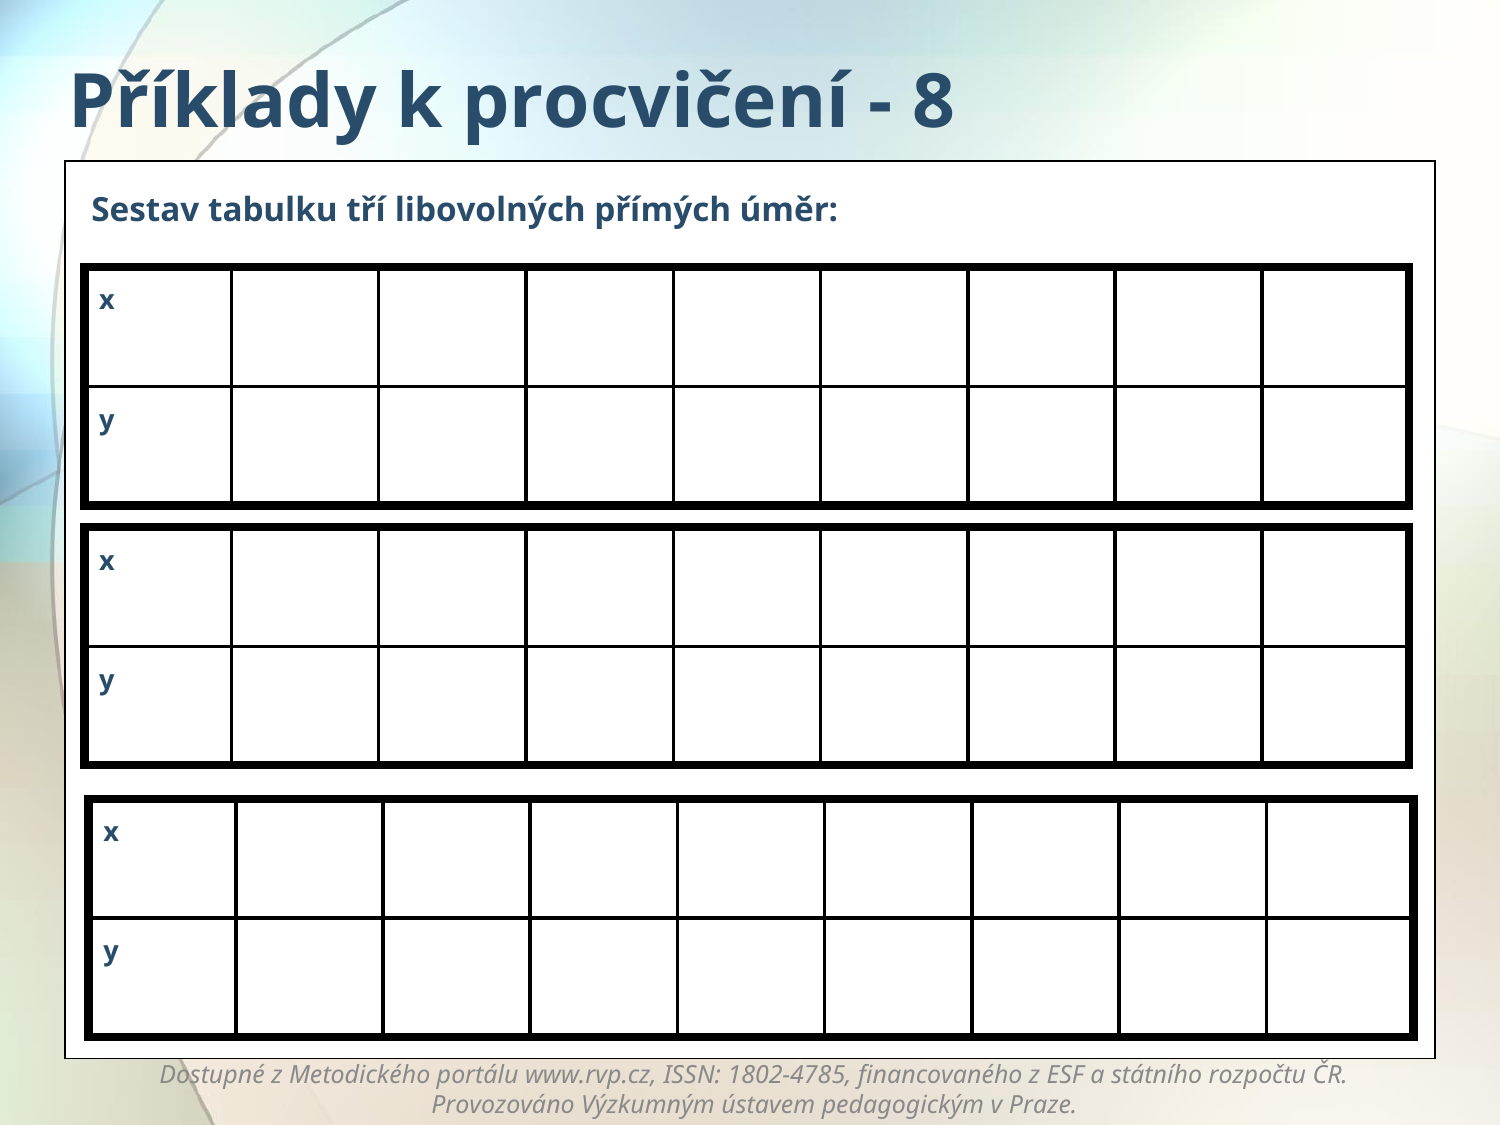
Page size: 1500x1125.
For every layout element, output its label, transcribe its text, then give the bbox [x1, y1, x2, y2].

table_cell [675, 648, 819, 761]
table_cell [233, 648, 377, 761]
picture [0, 0, 1500, 1125]
table_cell [233, 388, 377, 501]
table_cell [528, 648, 672, 761]
table_cell [532, 920, 676, 1033]
table_cell [822, 648, 966, 761]
table_cell [1268, 920, 1409, 1033]
table_header [528, 271, 672, 385]
table_header x [89, 531, 230, 645]
title Příklady k procvičení - 8 [53, 31, 1379, 182]
table_header [532, 803, 676, 916]
table_header [1117, 531, 1260, 645]
table_cell y [93, 920, 234, 1033]
table_header [970, 531, 1113, 645]
table_cell [675, 388, 819, 501]
table_header [1264, 531, 1405, 645]
table_cell [679, 920, 823, 1033]
table_header [380, 271, 524, 385]
table_cell [528, 388, 672, 501]
table_cell [1121, 920, 1265, 1033]
table_header [385, 803, 528, 916]
table_header [1264, 271, 1405, 385]
table_header [675, 531, 819, 645]
table_cell [238, 920, 381, 1033]
table_cell [970, 648, 1113, 761]
table_header [822, 271, 966, 385]
table_cell [1264, 648, 1405, 761]
table_header [1268, 803, 1409, 916]
table_header [1121, 803, 1265, 916]
table_header x [93, 803, 234, 916]
table_header [679, 803, 823, 916]
table_cell y [89, 388, 230, 501]
table_header [826, 803, 970, 916]
table_header [233, 531, 377, 645]
table_header [675, 271, 819, 385]
table_cell [1117, 648, 1260, 761]
table_cell [1117, 388, 1260, 501]
table_cell [1264, 388, 1405, 501]
table_header [974, 803, 1117, 916]
table_cell [380, 648, 524, 761]
table_cell [974, 920, 1117, 1033]
table_cell [385, 920, 528, 1033]
table_header [380, 531, 524, 645]
table_cell [822, 388, 966, 501]
table_cell [826, 920, 970, 1033]
text_box Sestav tabulku tří libovolných přímých úměr: [76, 160, 1400, 256]
table_header x [89, 271, 230, 385]
table_header [233, 271, 377, 385]
table_cell [380, 388, 524, 501]
table_header [528, 531, 672, 645]
table_header [970, 271, 1113, 385]
table_cell [970, 388, 1113, 501]
table_header [1117, 271, 1260, 385]
table_header [822, 531, 966, 645]
text_box [64, 160, 1436, 1059]
table_cell y [89, 648, 230, 761]
table_header [238, 803, 381, 916]
